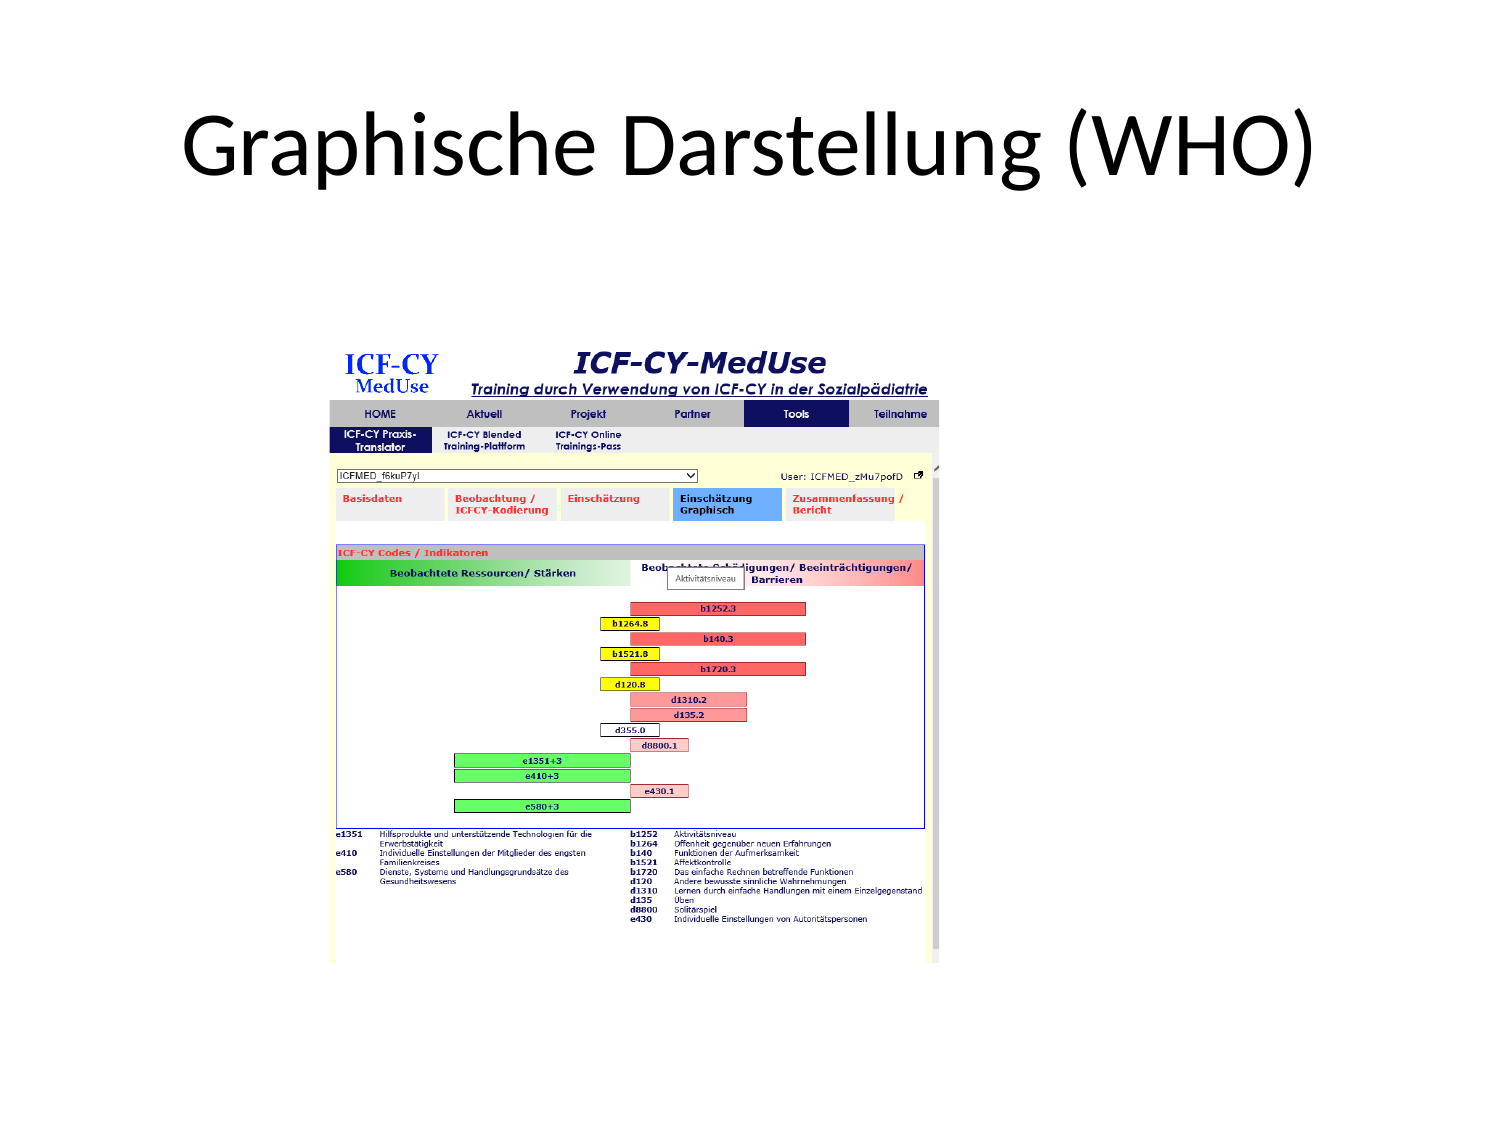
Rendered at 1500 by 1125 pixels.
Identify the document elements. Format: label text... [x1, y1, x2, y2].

picture [329, 350, 940, 963]
title Graphische Darstellung (WHO) [75, 45, 1426, 233]
